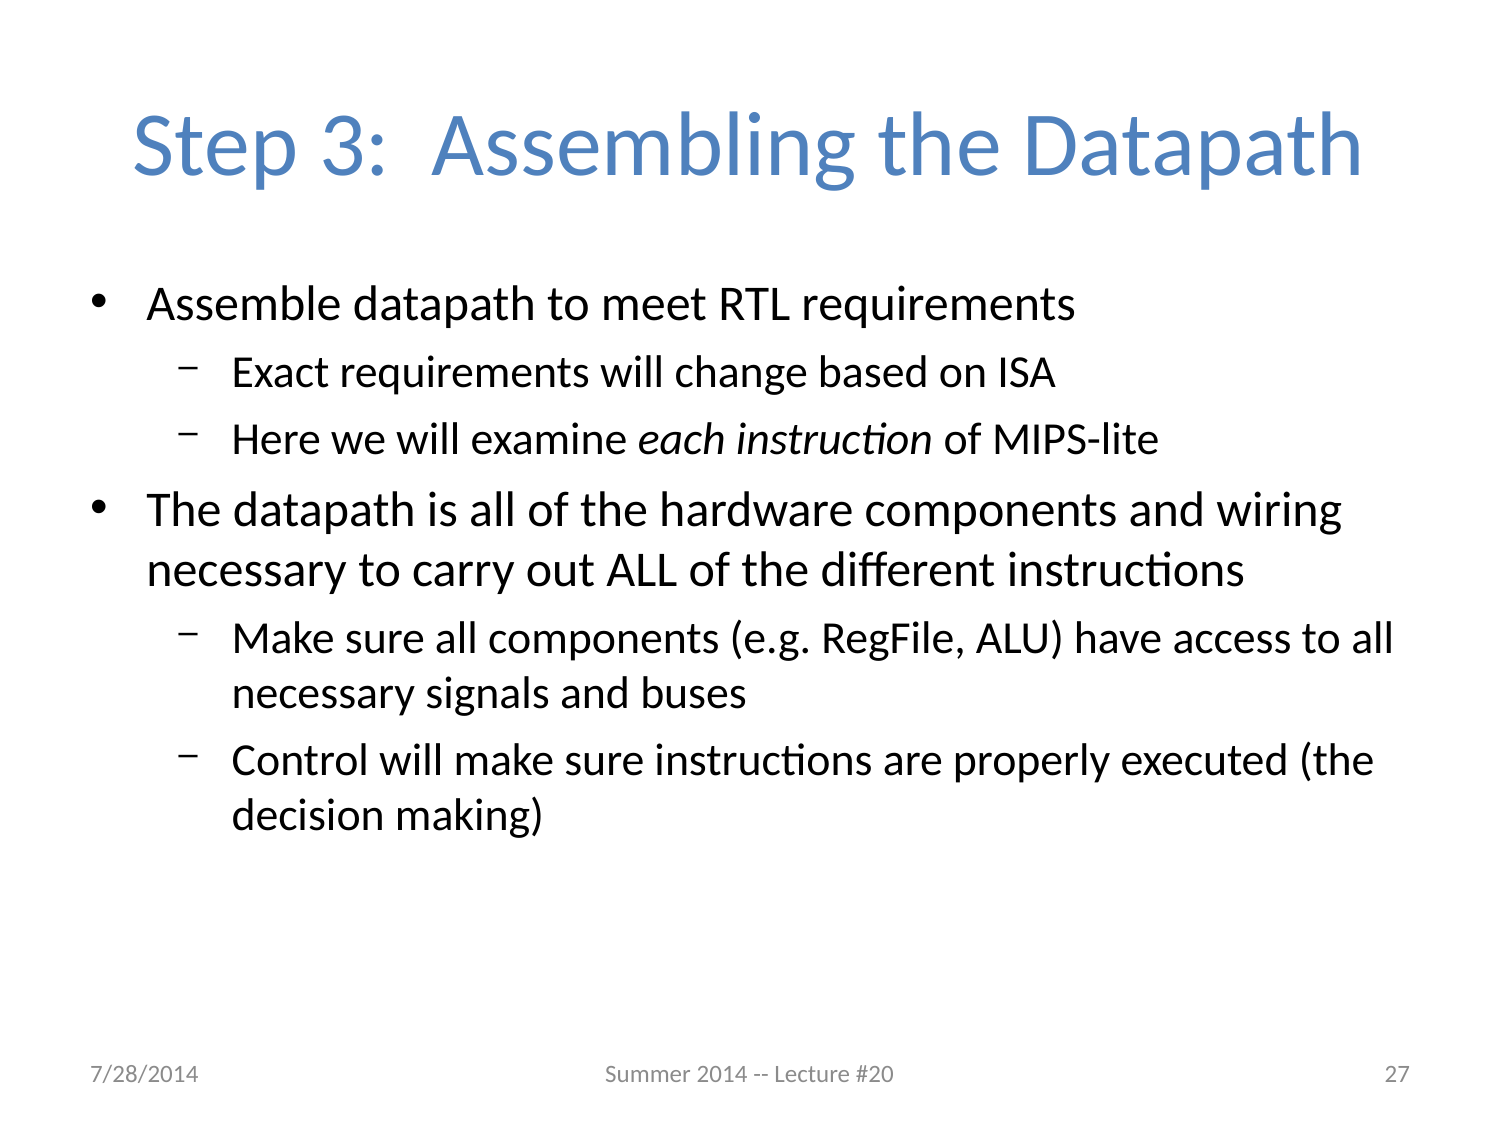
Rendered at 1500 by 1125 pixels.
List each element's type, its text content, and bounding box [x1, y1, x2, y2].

list Assemble datapath to meet RTL requirements Exact requirements will change based on ISA Here we will examine each instruction of MIPS-lite The datapath is all of the hardware components and wiring necessary to carry out ALL of the different instructions Make sure all components (e.g. RegFile, ALU) have access to all necessary signals and buses Control will make sure instructions are properly executed (the decision making) [75, 262, 1425, 1073]
slide_number 7/28/2014 [75, 1042, 425, 1103]
footer Summer 2014 -- Lecture #20 [512, 1042, 988, 1103]
slide_number <number> [1074, 1042, 1425, 1103]
title Step 3: Assembling the Datapath [75, 45, 1425, 233]
